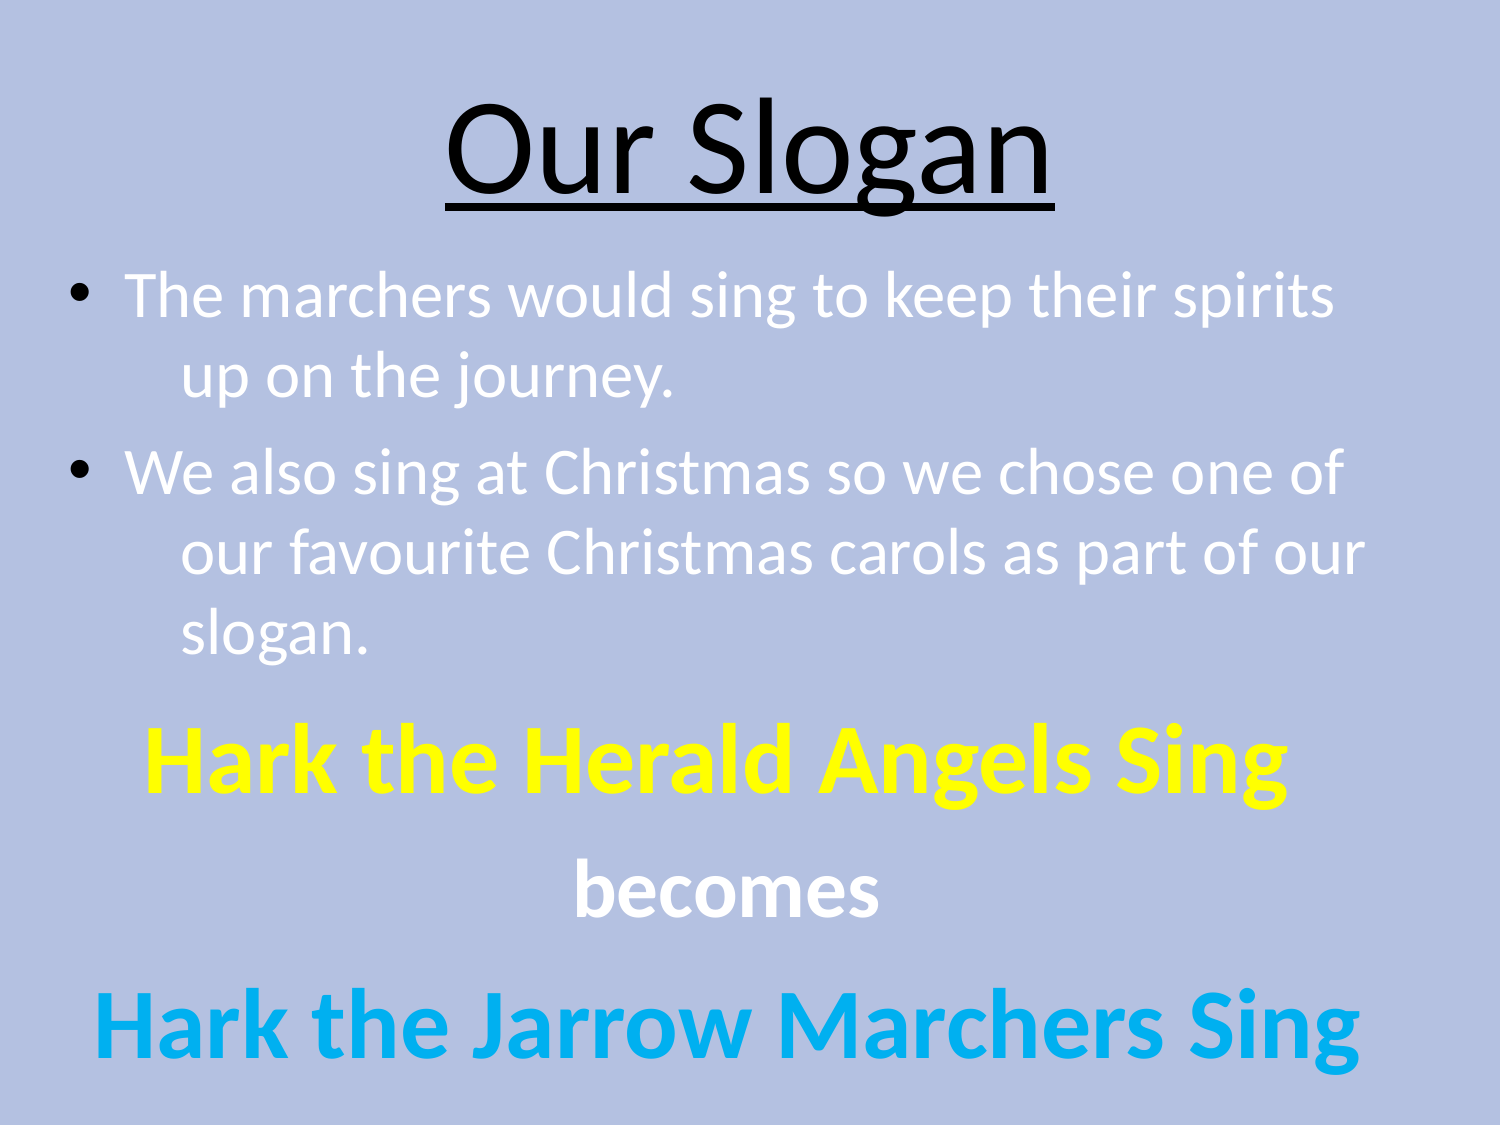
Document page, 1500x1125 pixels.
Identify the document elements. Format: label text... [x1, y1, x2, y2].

title Our Slogan [75, 45, 1426, 233]
list The marchers would sing to keep their spirits up on the journey. We also sing at Christmas so we chose one of our favourite Christmas carols as part of our slogan. Hark the Herald Angels Sing becomes Hark the Jarrow Marchers Sing [53, 243, 1404, 1095]
